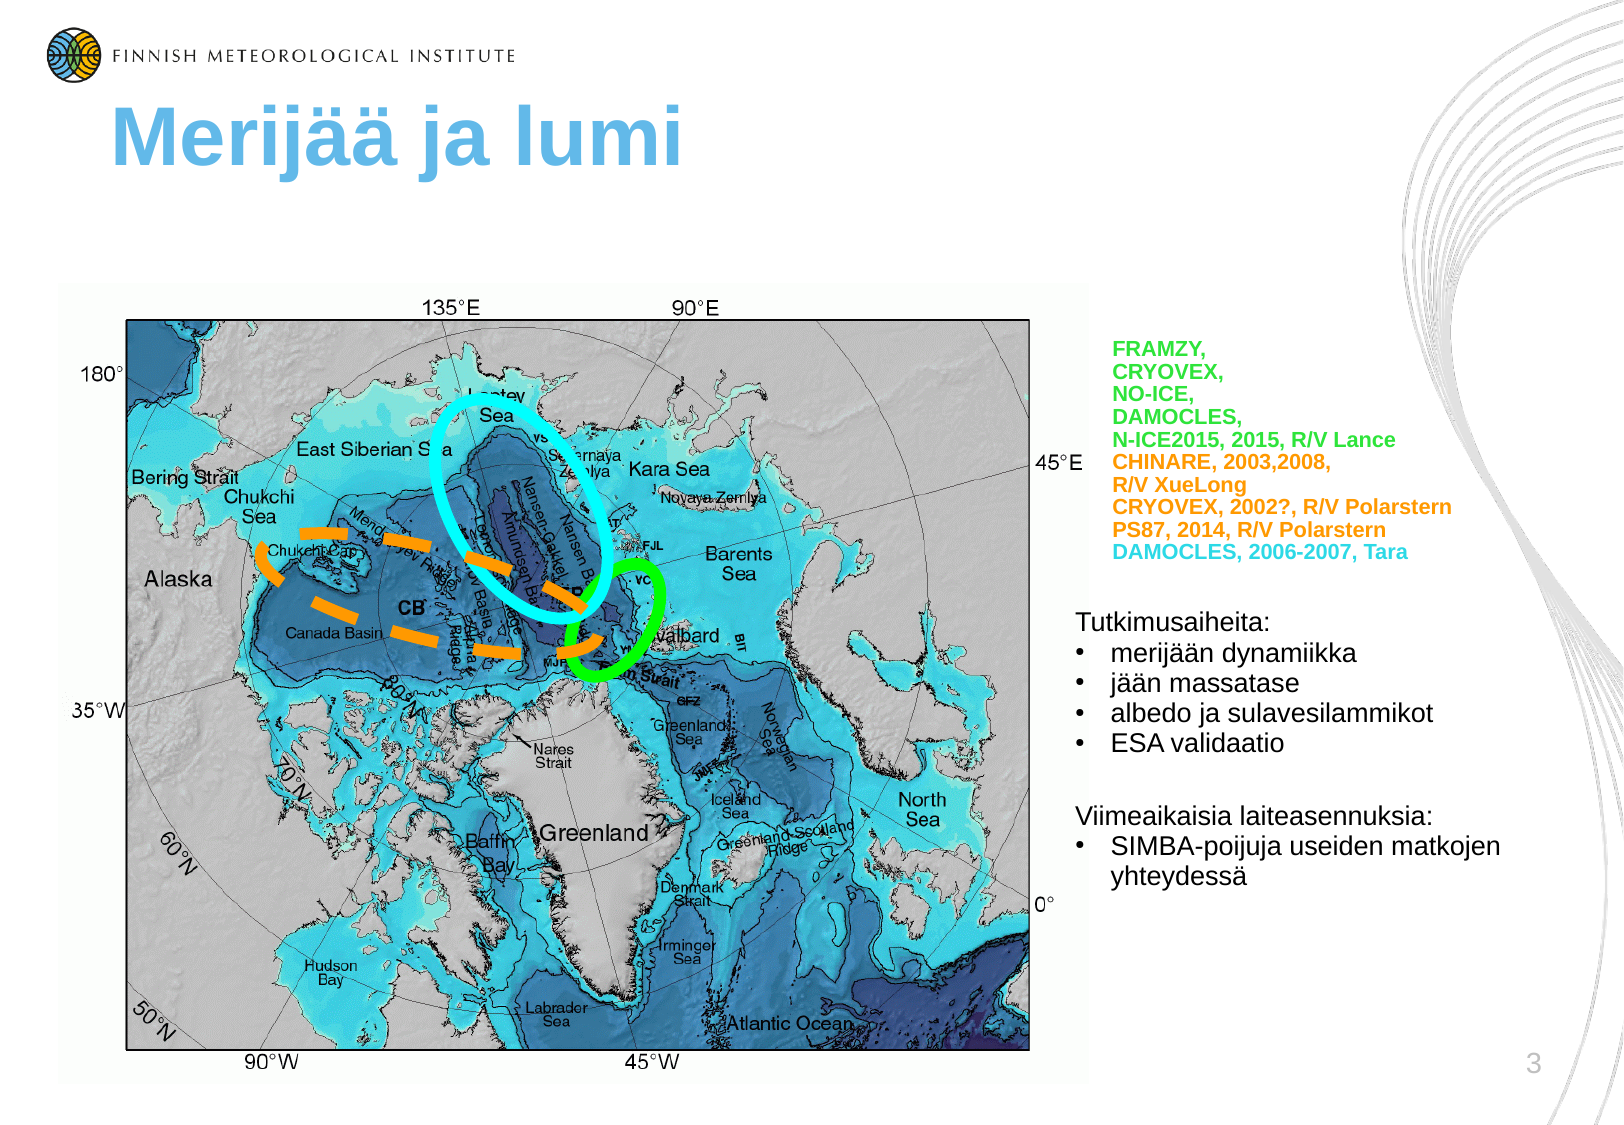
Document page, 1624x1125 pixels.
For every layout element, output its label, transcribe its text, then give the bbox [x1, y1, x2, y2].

text_box Tutkimusaiheita: merijään dynamiikka jään massatase albedo ja sulavesilammikot ESA validaatio Viimeaikaisia laiteasennuksia: SIMBA-poijuja useiden matkojen yhteydessä [1060, 599, 1612, 1077]
title Merijää ja lumi [110, 90, 1425, 264]
picture [46, 27, 514, 83]
picture [58, 283, 1089, 1084]
text_box FRAMZY, CRYOVEX, NO-ICE, DAMOCLES, N-ICE2015, 2015, R/V Lance CHINARE, 2003,2008, R/V XueLong CRYOVEX, 2002?, R/V Polarstern PS87, 2014, R/V Polarstern DAMOCLES, 2006-2007, Tara [1097, 274, 1474, 599]
picture [1376, 0, 1624, 1125]
